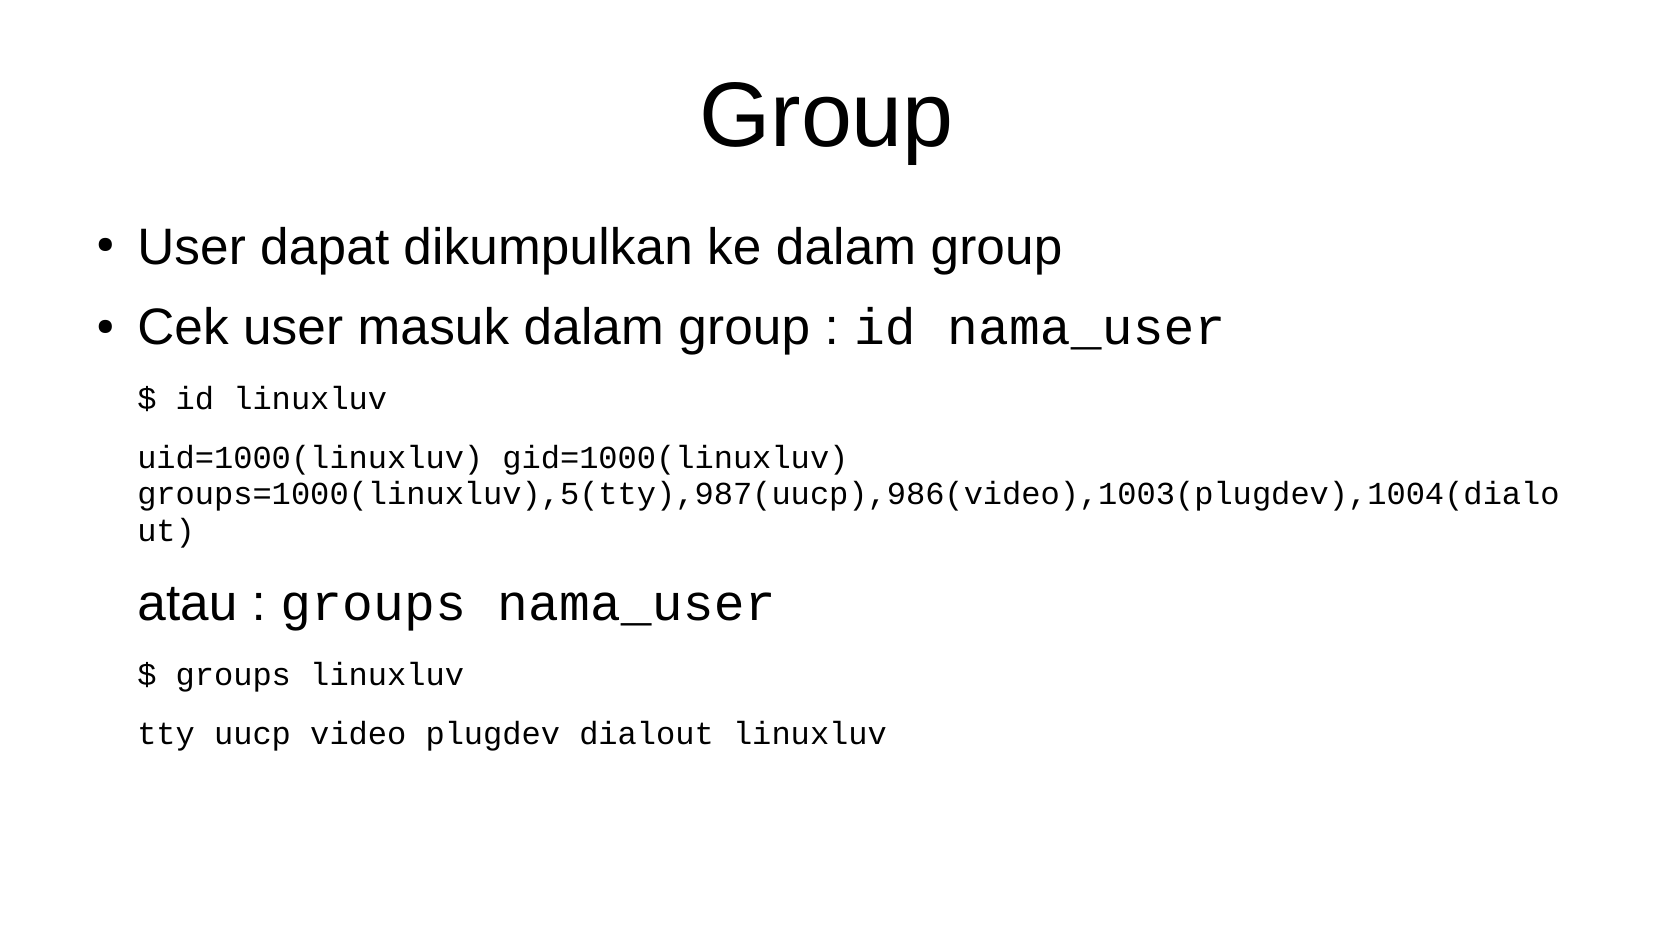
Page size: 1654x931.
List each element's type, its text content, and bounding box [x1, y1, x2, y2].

title Group [82, 37, 1571, 193]
list User dapat dikumpulkan ke dalam group Cek user masuk dalam group : id nama_user $ id linuxluv uid=1000(linuxluv) gid=1000(linuxluv) groups=1000(linuxluv),5(tty),987(uucp),986(video),1003(plugdev),1004(dialout) atau : groups nama_user $ groups linuxluv tty uucp video plugdev dialout linuxluv [82, 217, 1571, 758]
